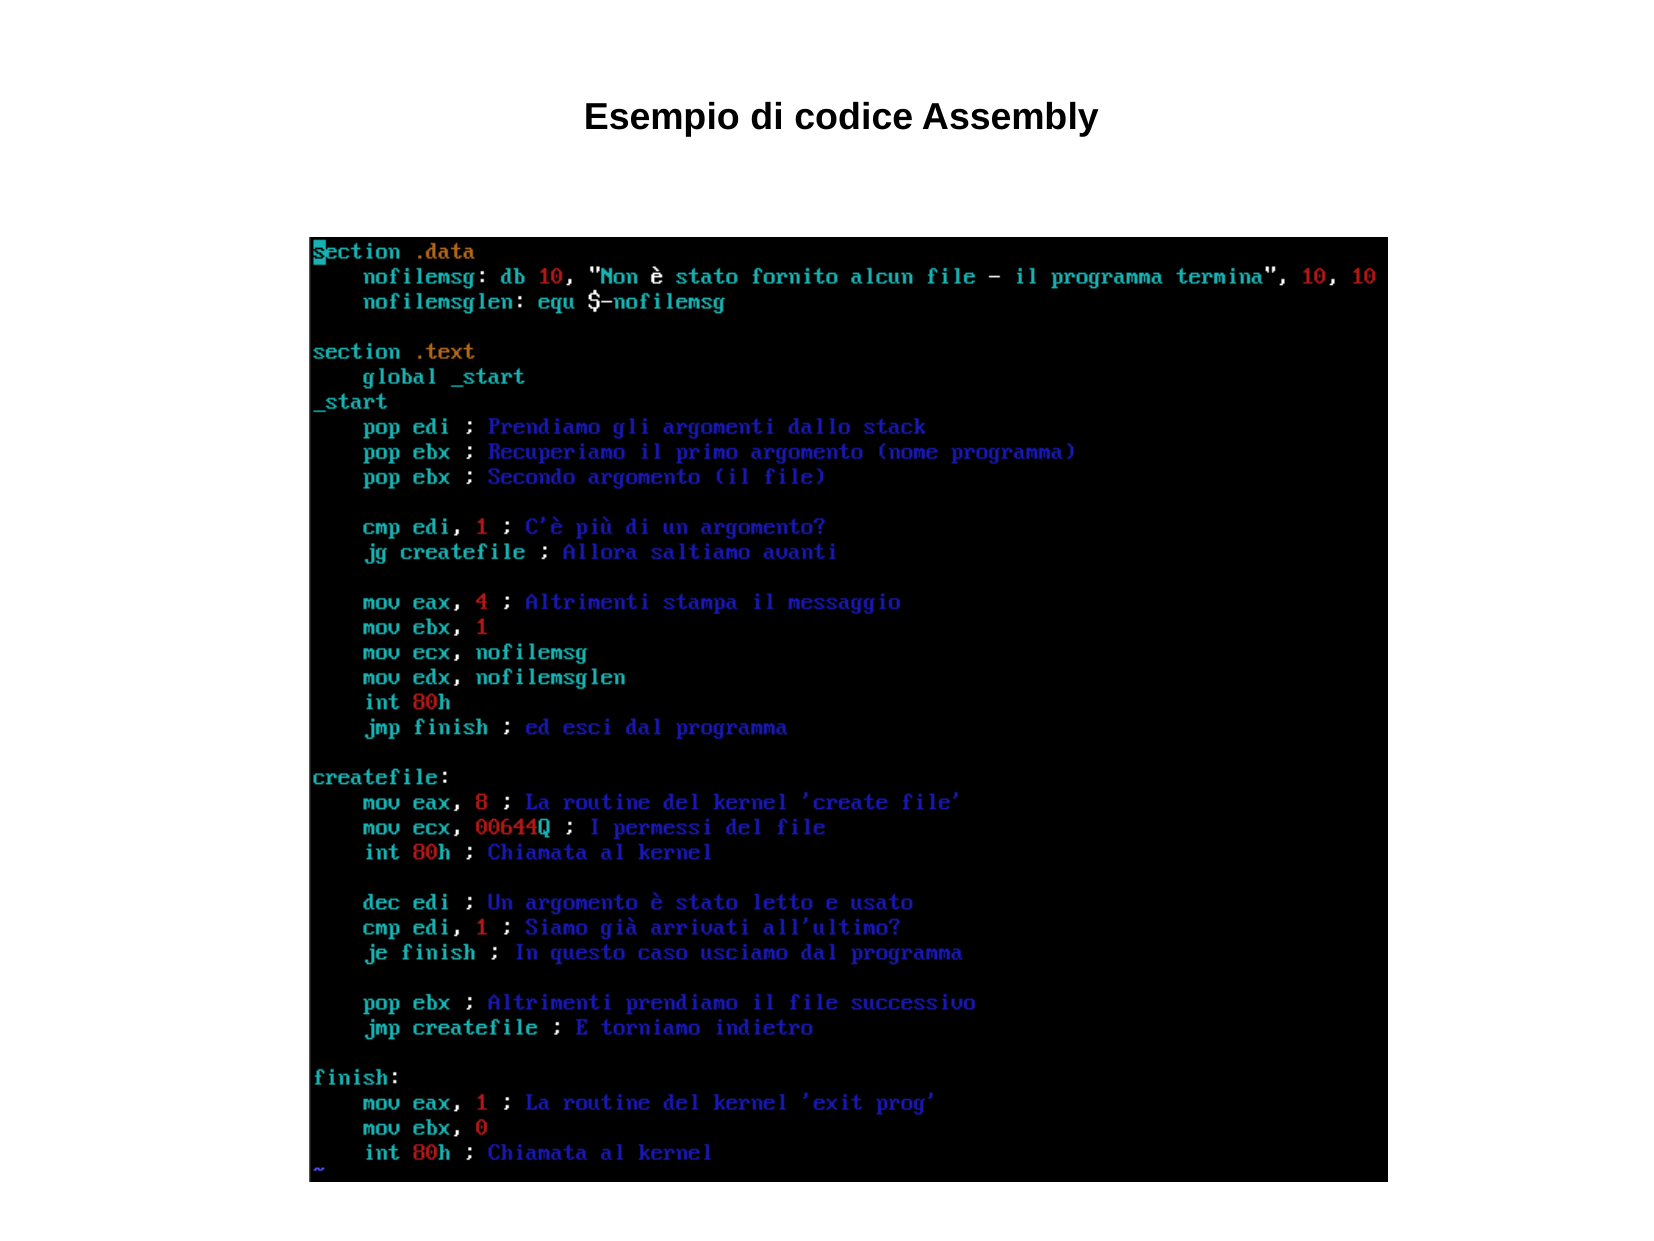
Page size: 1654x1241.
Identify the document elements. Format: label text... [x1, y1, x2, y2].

text_box Esempio di codice Assembly [88, 88, 1595, 146]
picture [309, 237, 1388, 1182]
